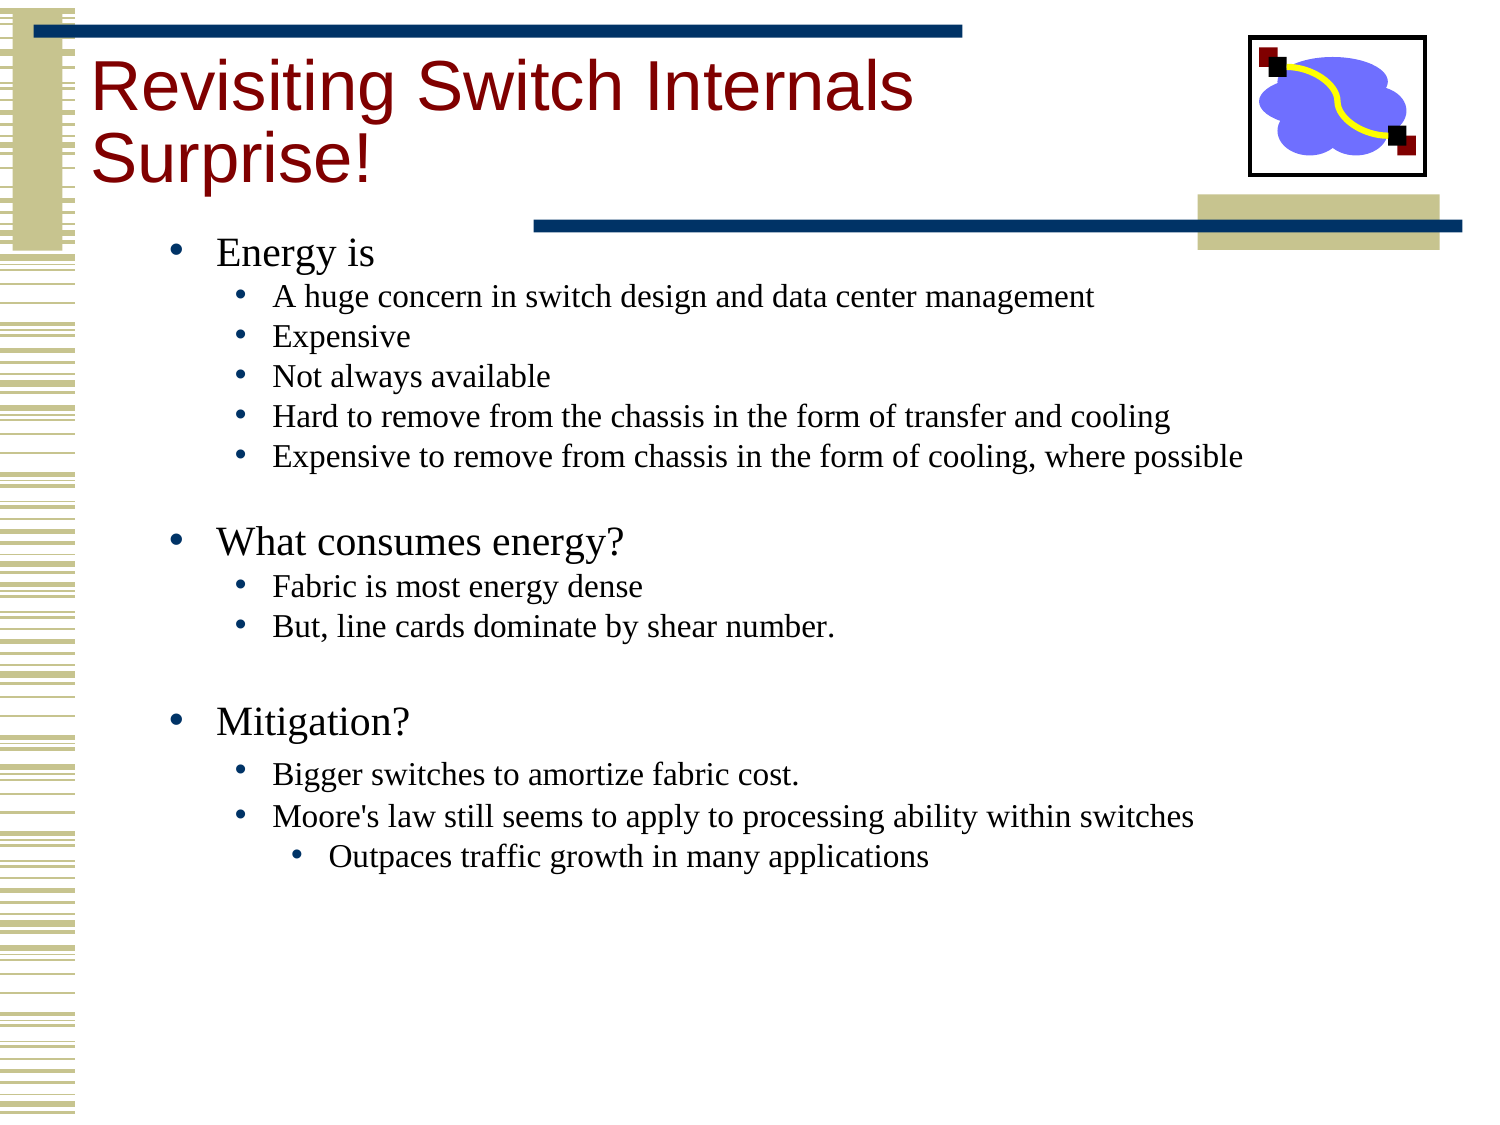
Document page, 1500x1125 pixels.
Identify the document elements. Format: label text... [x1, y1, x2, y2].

text_box Energy is A huge concern in switch design and data center management Expensive Not always available Hard to remove from the chassis in the form of transfer and cooling Expensive to remove from chassis in the form of cooling, where possible What consumes energy? Fabric is most energy dense But, line cards dominate by shear number. Mitigation? Bigger switches to amortize fabric cost. Moore's law still seems to apply to processing ability within switches Outpaces traffic growth in many applications [75, 162, 1443, 1073]
title Revisiting Switch Internals Surprise! [75, 25, 1313, 162]
